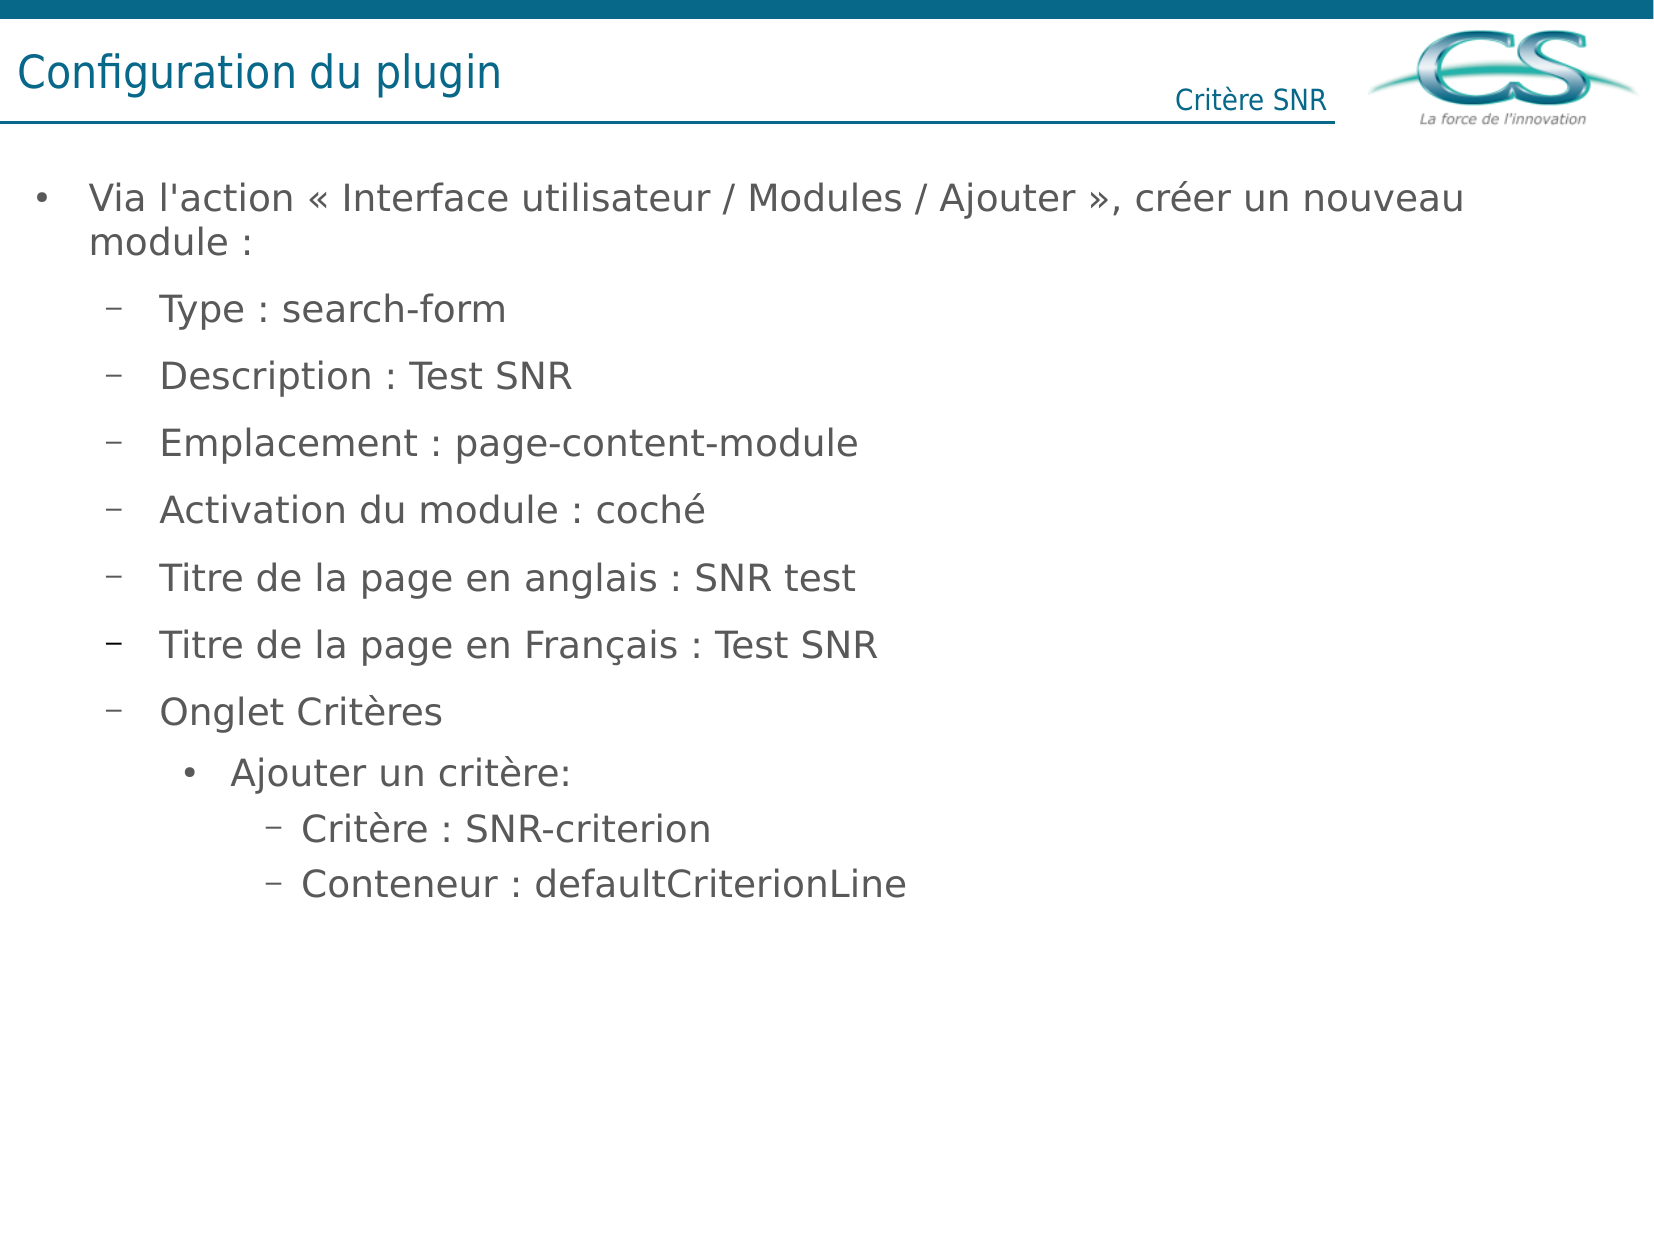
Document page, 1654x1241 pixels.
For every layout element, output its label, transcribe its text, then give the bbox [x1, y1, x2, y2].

text_box Critère SNR [1163, 71, 1347, 142]
list Via l'action « Interface utilisateur / Modules / Ajouter », créer un nouveau module : Type : search-form Description : Test SNR Emplacement : page-content-module Activation du module : coché Titre de la page en anglais : SNR test Titre de la page en Français : Test SNR Onglet Critères Ajouter un critère: Critère : SNR-criterion Conteneur : defaultCriterionLine [17, 177, 1630, 1217]
title Configuration du plugin [17, 46, 1368, 106]
picture [1368, 28, 1642, 128]
